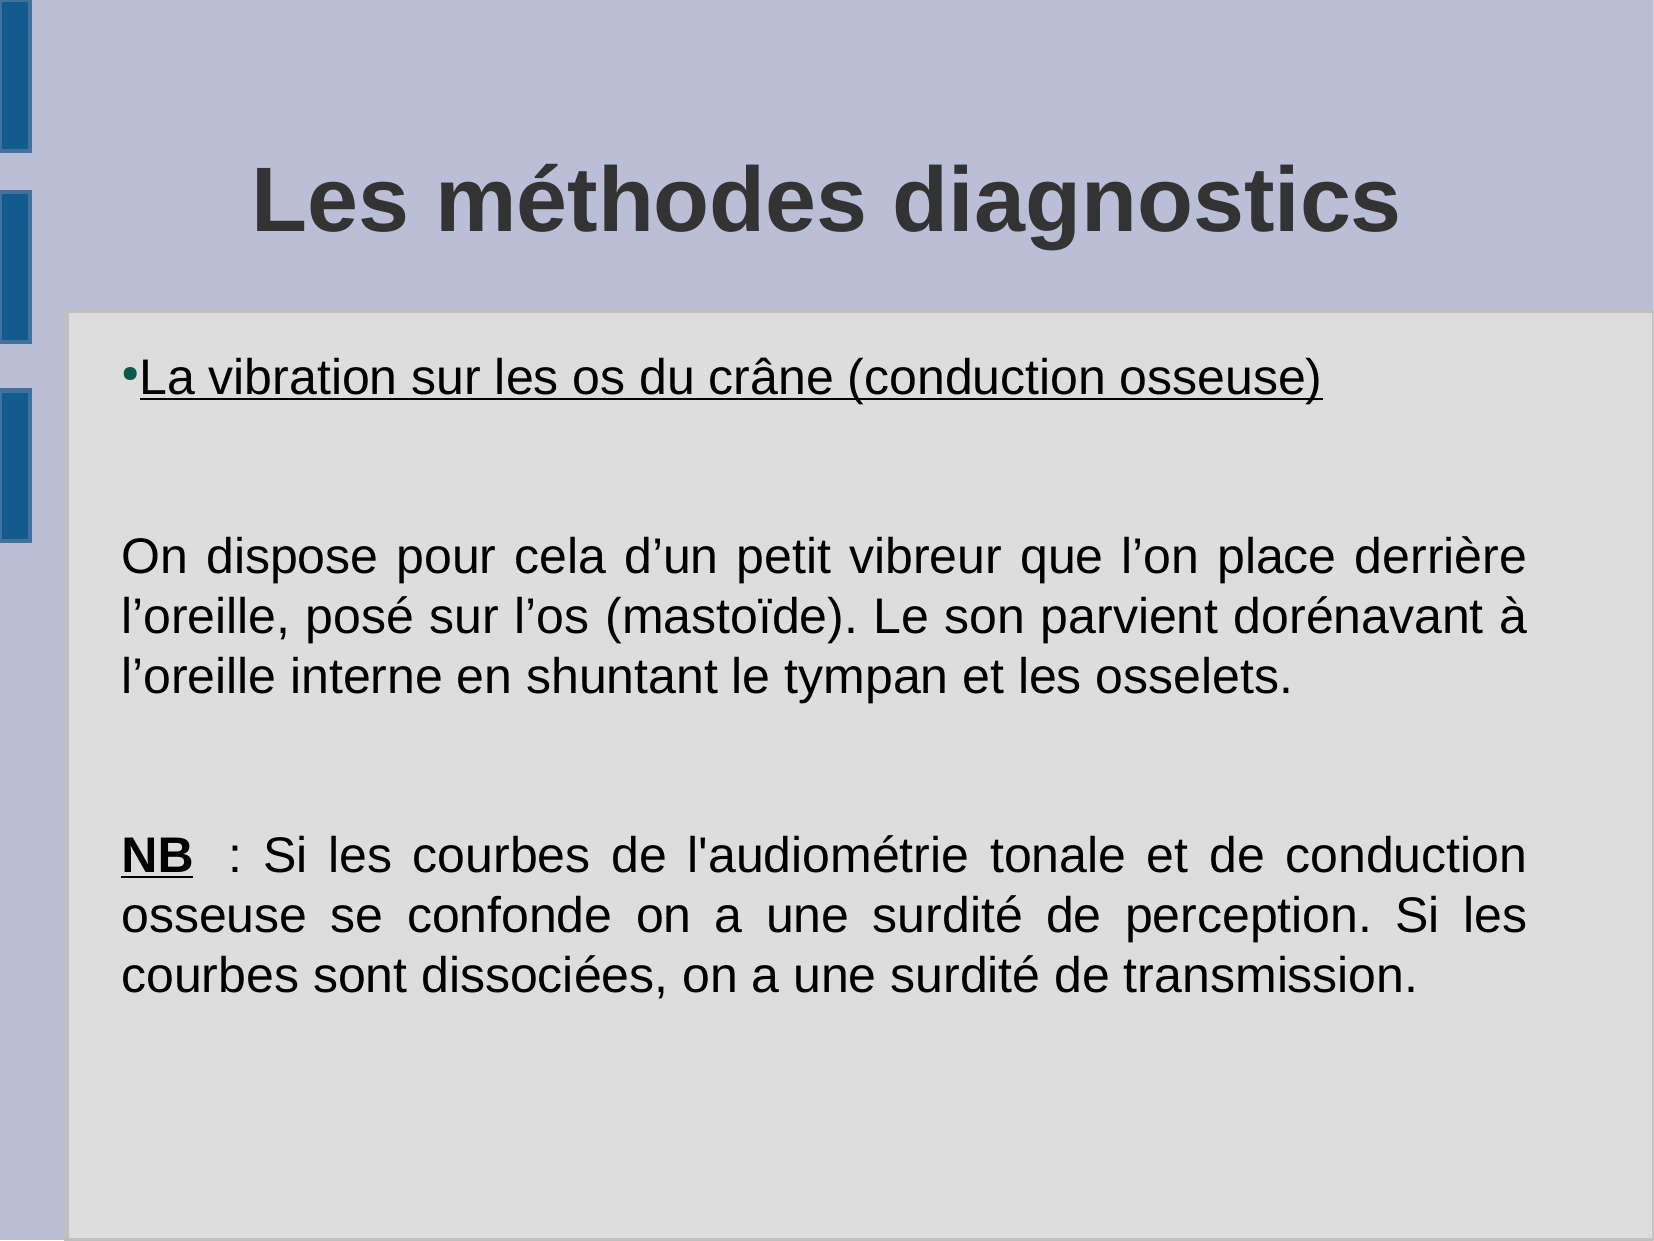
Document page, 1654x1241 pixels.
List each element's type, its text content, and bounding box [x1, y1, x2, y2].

list La vibration sur les os du crâne (conduction osseuse) On dispose pour cela d’un petit vibreur que l’on place derrière l’oreille, posé sur l’os (mastoïde). Le son parvient dorénavant à l’oreille interne en shuntant le tympan et les osselets. NB : Si les courbes de l'audiométrie tonale et de conduction osseuse se confonde on a une surdité de perception. Si les courbes sont dissociées, on a une surdité de transmission. [121, 344, 1534, 1127]
title Les méthodes diagnostics [121, 91, 1534, 299]
